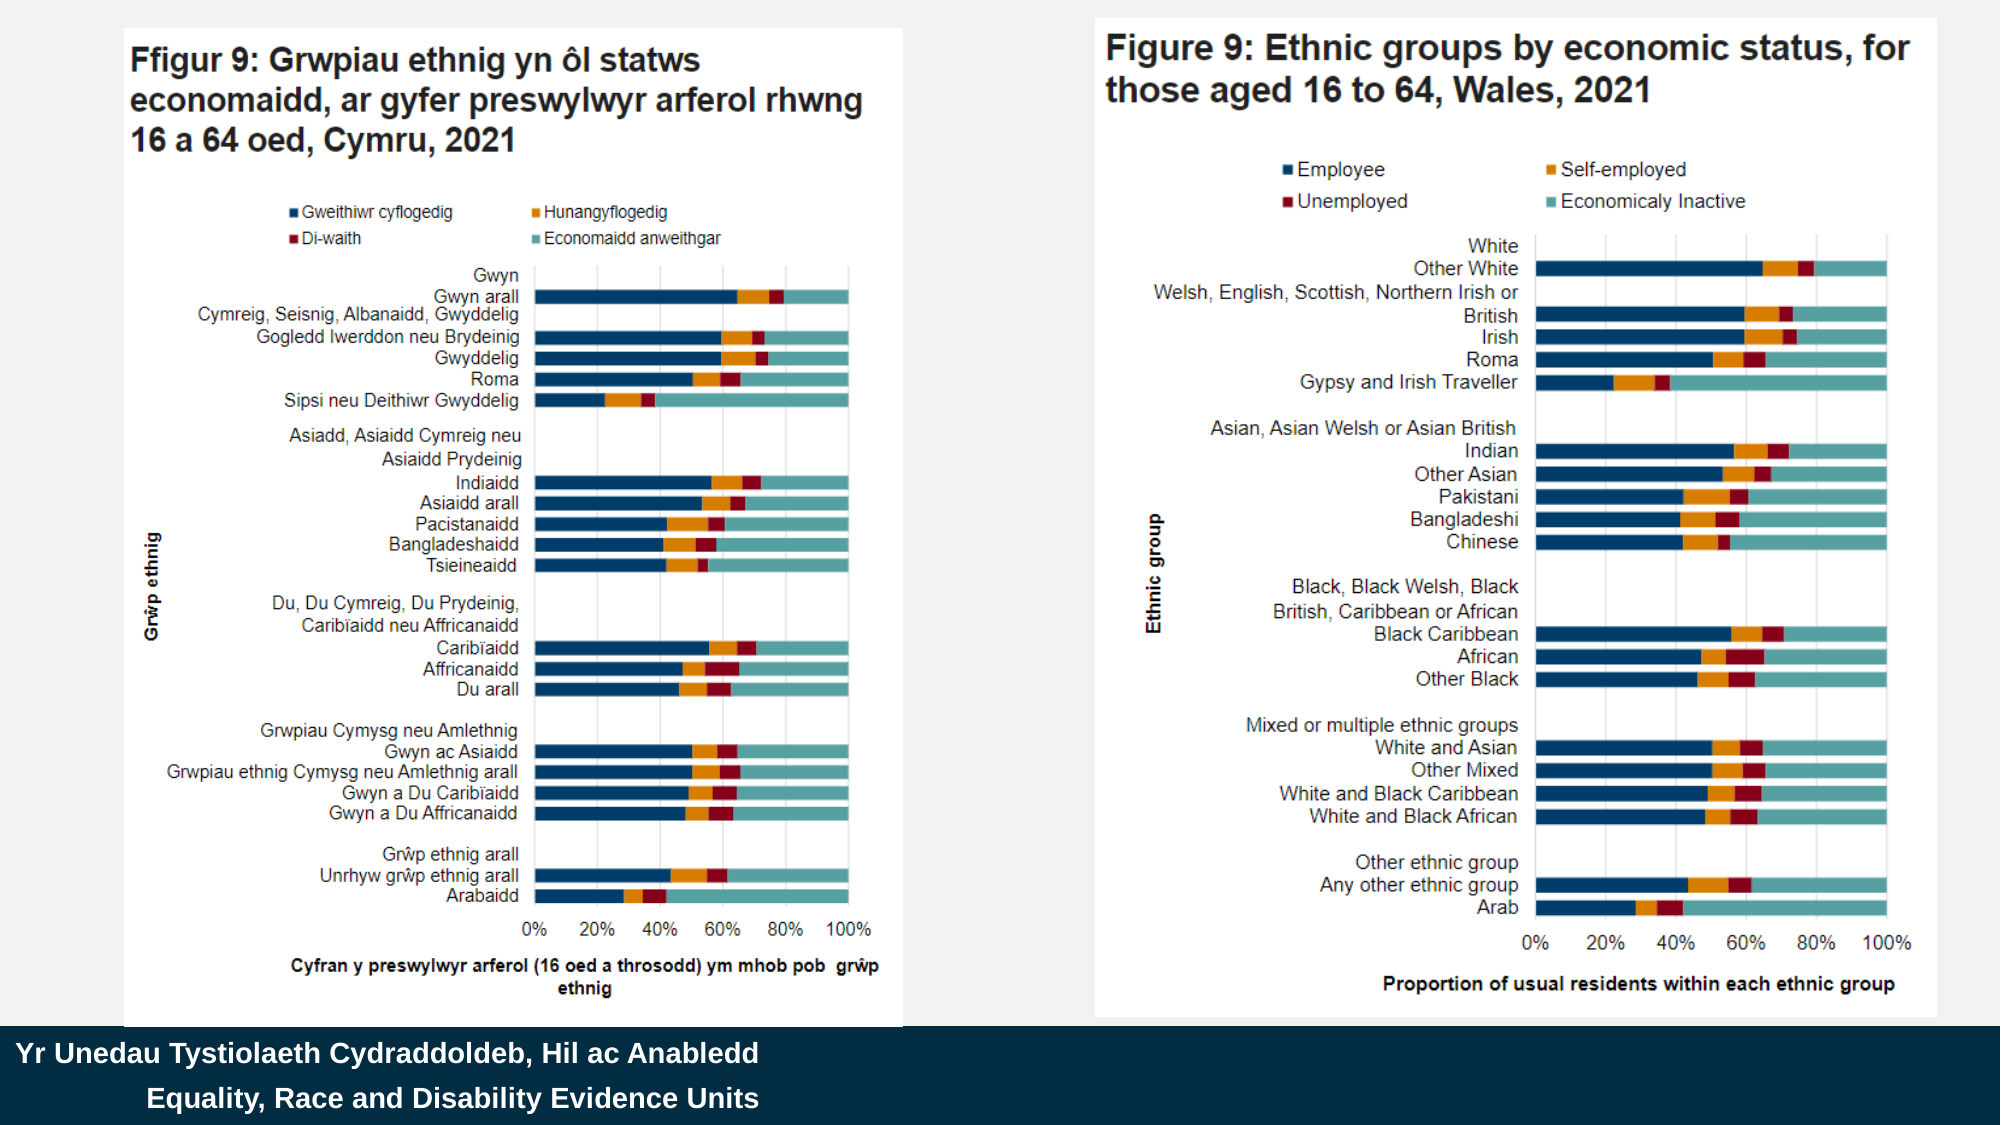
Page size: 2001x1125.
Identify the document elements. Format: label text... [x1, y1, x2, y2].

picture [124, 28, 903, 1026]
picture [1095, 18, 1937, 1017]
text_box Yr Unedau Tystiolaeth Cydraddoldeb, Hil ac Anabledd Equality, Race and Disability Evidence Units [0, 1026, 2000, 1125]
